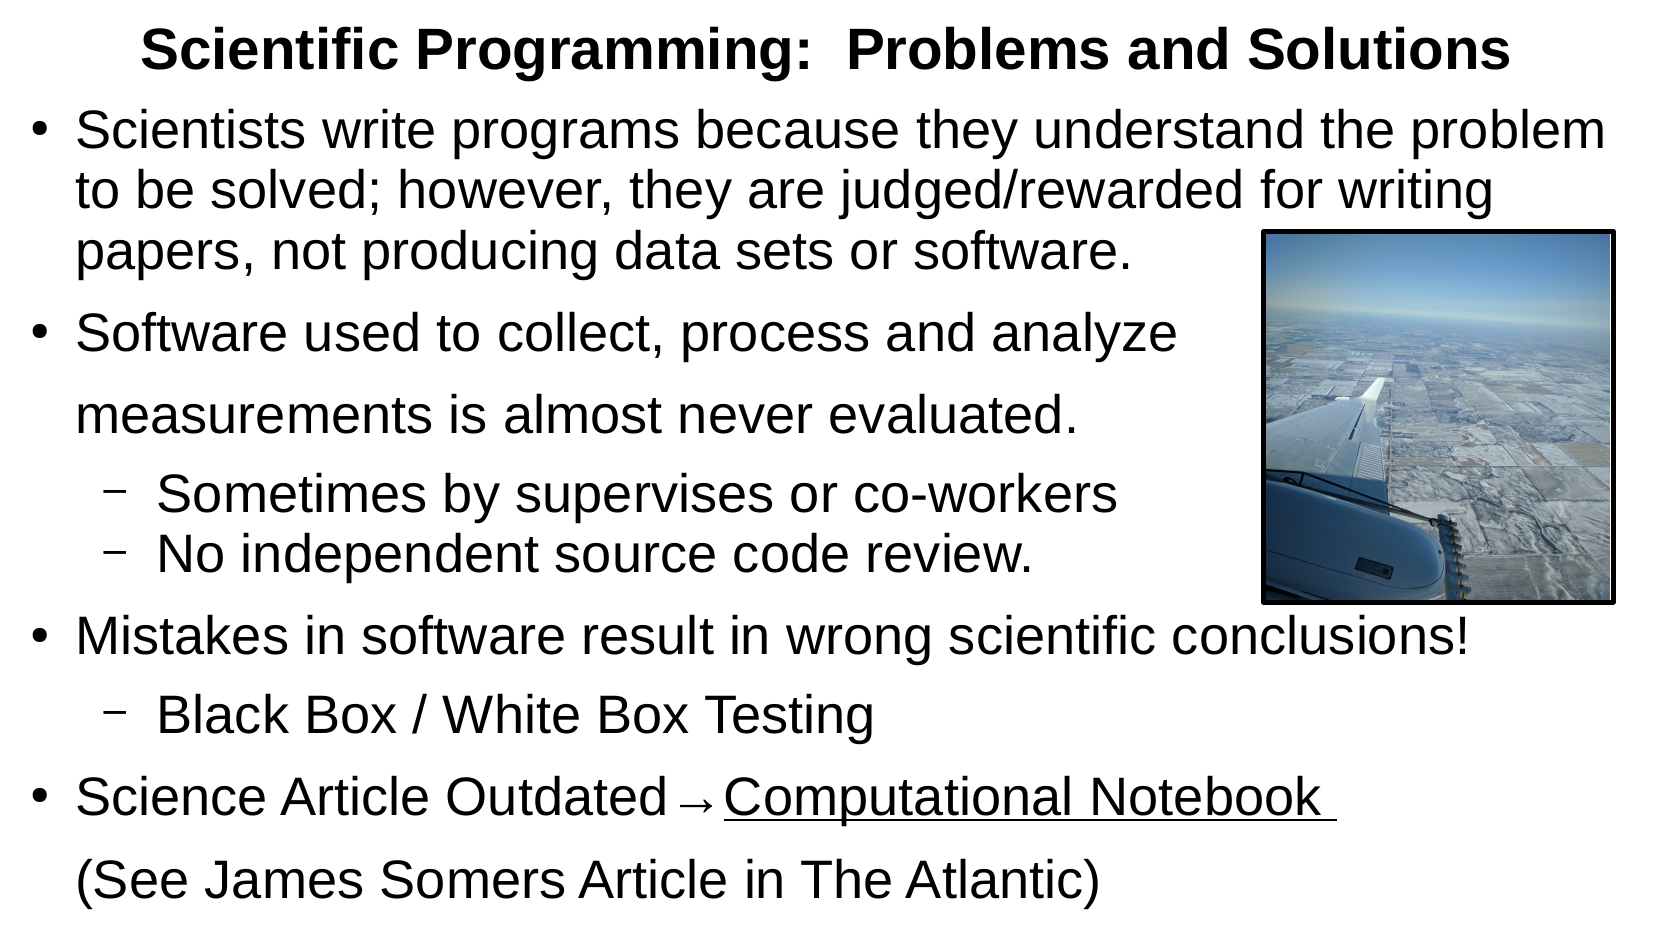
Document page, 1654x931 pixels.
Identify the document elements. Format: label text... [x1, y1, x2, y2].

picture [1265, 233, 1611, 601]
list Scientists write programs because they understand the problem to be solved; however, they are judged/rewarded for writing papers, not producing data sets or software. Software used to collect, process and analyze measurements is almost never evaluated. Sometimes by supervises or co-workers No independent source code review. Mistakes in software result in wrong scientific conclusions! Black Box / White Box Testing Science Article Outdated→Computational Notebook (See James Somers Article in The Atlantic) [15, 99, 1636, 918]
text_box Scientific Programming: Problems and Solutions [0, 7, 1654, 85]
